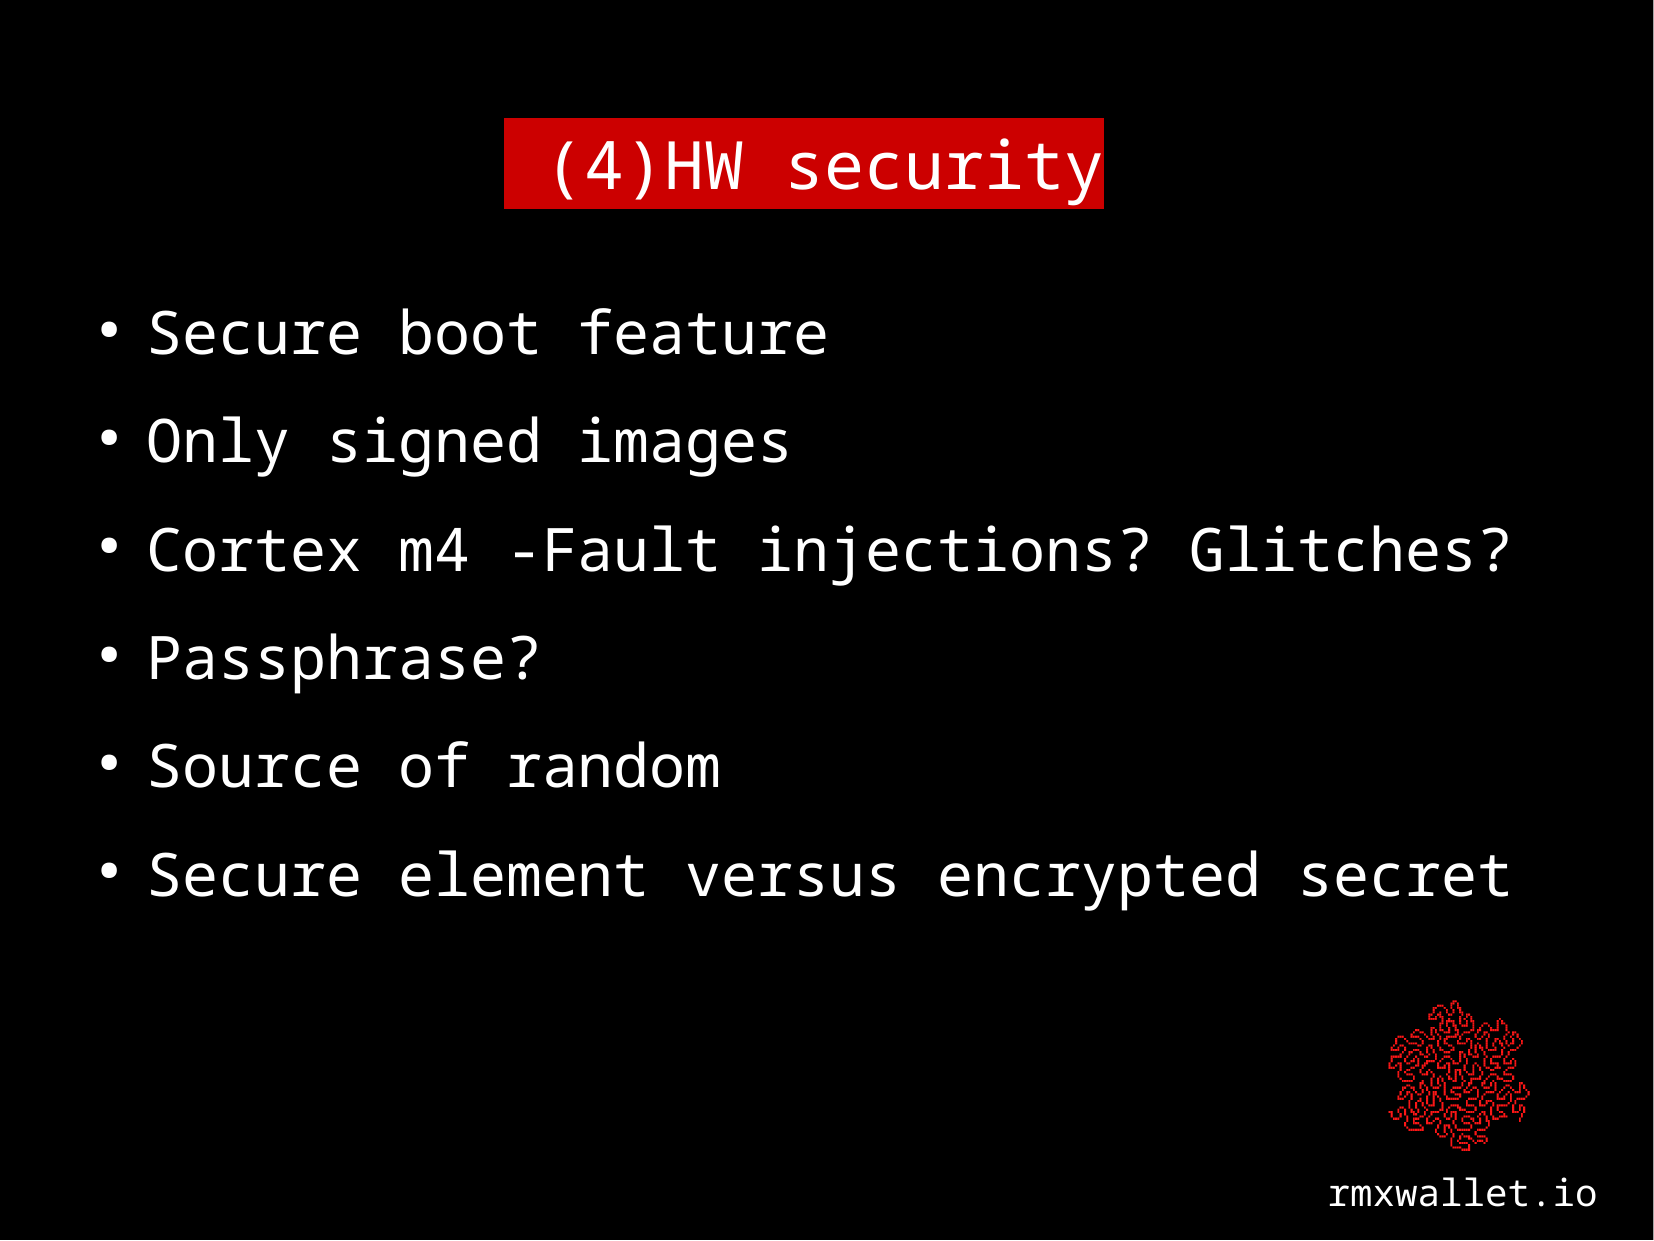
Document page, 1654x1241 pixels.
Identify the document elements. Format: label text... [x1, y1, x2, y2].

title (4)HW security [60, 60, 1549, 268]
picture [1342, 989, 1568, 1158]
text_box rmxwallet.io [1312, 1158, 1636, 1218]
list Secure boot feature Only signed images Cortex m4 -Fault injections? Glitches? Passphrase? Source of random Secure element versus encrypted secret [82, 290, 1571, 1010]
